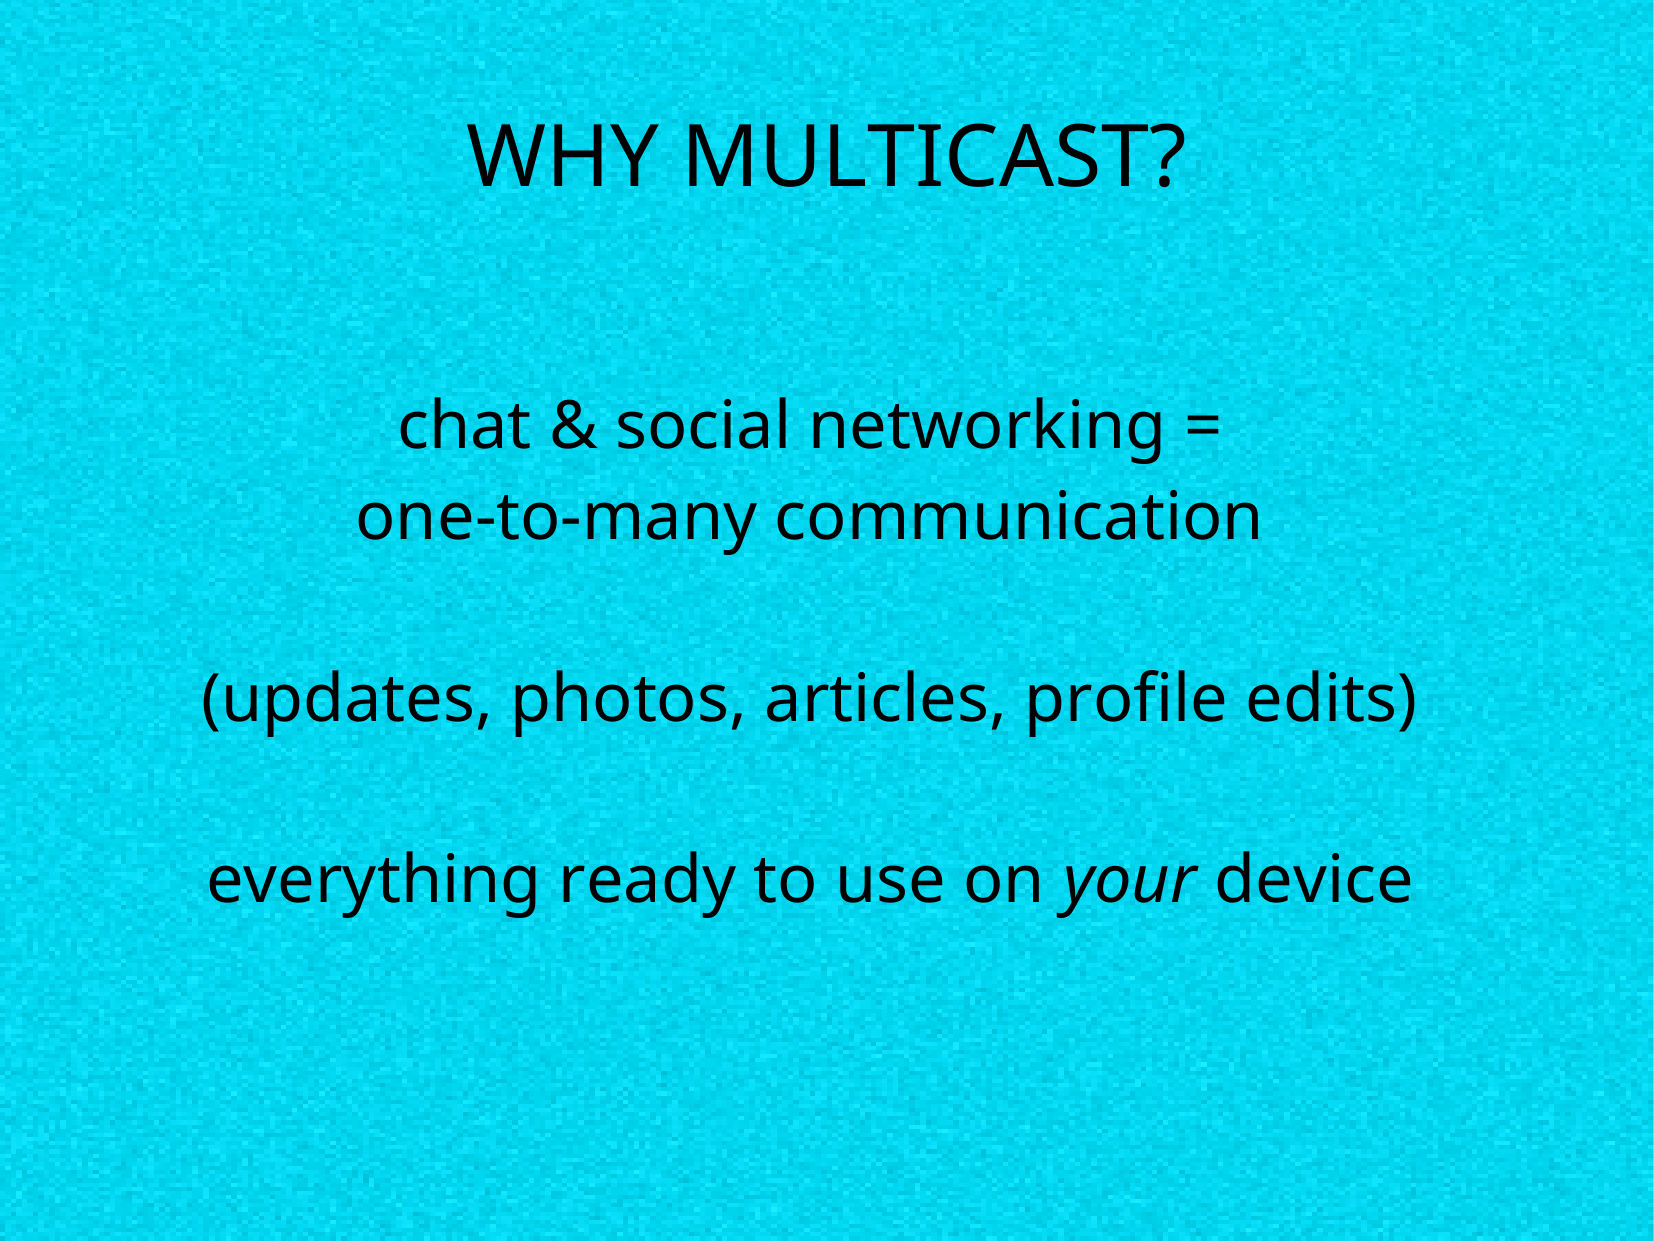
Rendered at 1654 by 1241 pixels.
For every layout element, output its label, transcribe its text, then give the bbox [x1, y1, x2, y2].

subtitle chat & social networking = one-to-many communication (updates, photos, articles, profile edits) everything ready to use on your device [82, 290, 1538, 1010]
title WHY MULTICAST? [82, 49, 1571, 257]
picture [0, 0, 1654, 1241]
